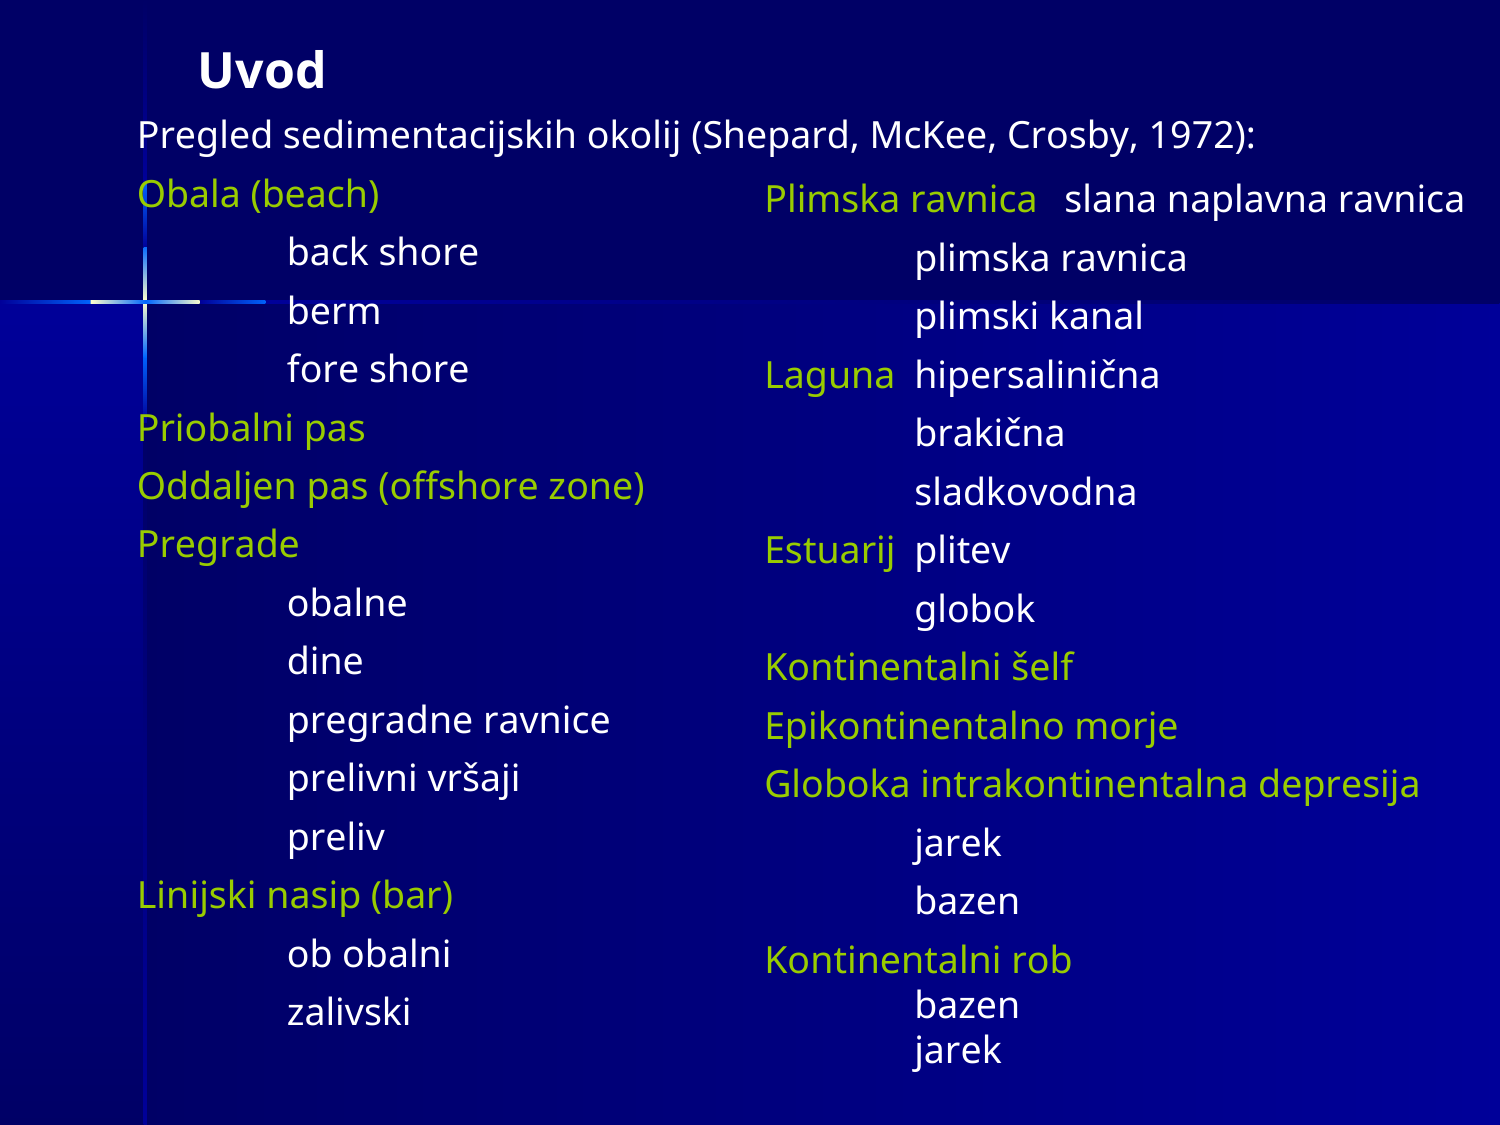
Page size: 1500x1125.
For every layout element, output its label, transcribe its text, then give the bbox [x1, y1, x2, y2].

text_box Plimska ravnica slana naplavna ravnica plimska ravnica plimski kanal Laguna hipersalinična brakična sladkovodna Estuarij plitev globok Kontinentalni šelf Epikontinentalno morje Globoka intrakontinentalna depresija jarek bazen Kontinentalni rob bazen jarek [749, 154, 1481, 1124]
text_box Uvod [183, 30, 342, 107]
text_box Pregled sedimentacijskih okolij (Shepard, McKee, Crosby, 1972): Obala (beach) back shore berm fore shore Priobalni pas Oddaljen pas (offshore zone) Pregrade obalne dine pregradne ravnice prelivni vršaji preliv Linijski nasip (bar) ob obalni zalivski [122, 90, 1272, 1041]
